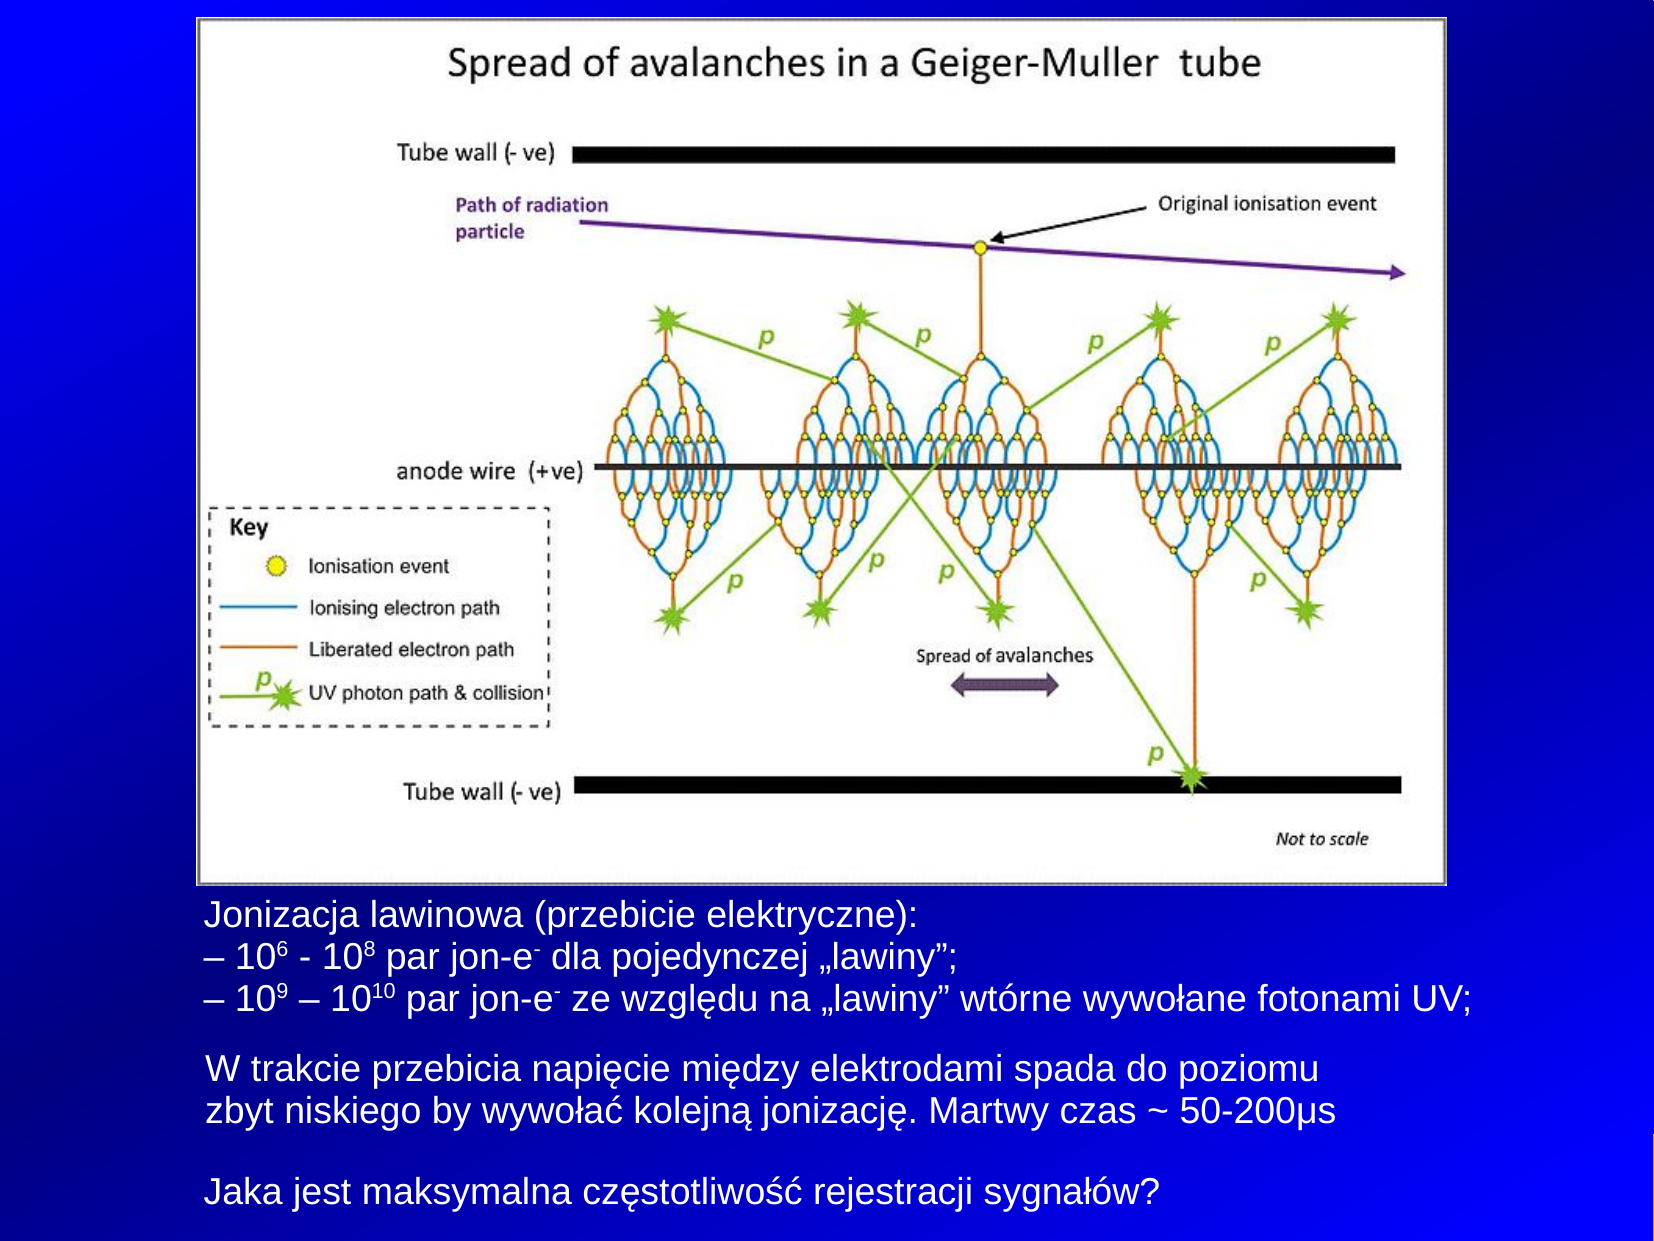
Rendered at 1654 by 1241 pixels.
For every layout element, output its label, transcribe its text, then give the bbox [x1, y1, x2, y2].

text_box Jonizacja lawinowa (przebicie elektryczne): – 106 - 108 par jon-e- dla pojedynczej „lawiny”; – 109 – 1010 par jon-e- ze względu na „lawiny” wtórne wywołane fotonami UV; [188, 885, 1488, 1029]
picture [196, 17, 1447, 886]
text_box Jaka jest maksymalna częstotliwość rejestracji sygnałów? [188, 1163, 1176, 1221]
text_box W trakcie przebicia napięcie między elektrodami spada do poziomu zbyt niskiego by wywołać kolejną jonizację. Martwy czas ~ 50-200μs [190, 1040, 1352, 1140]
